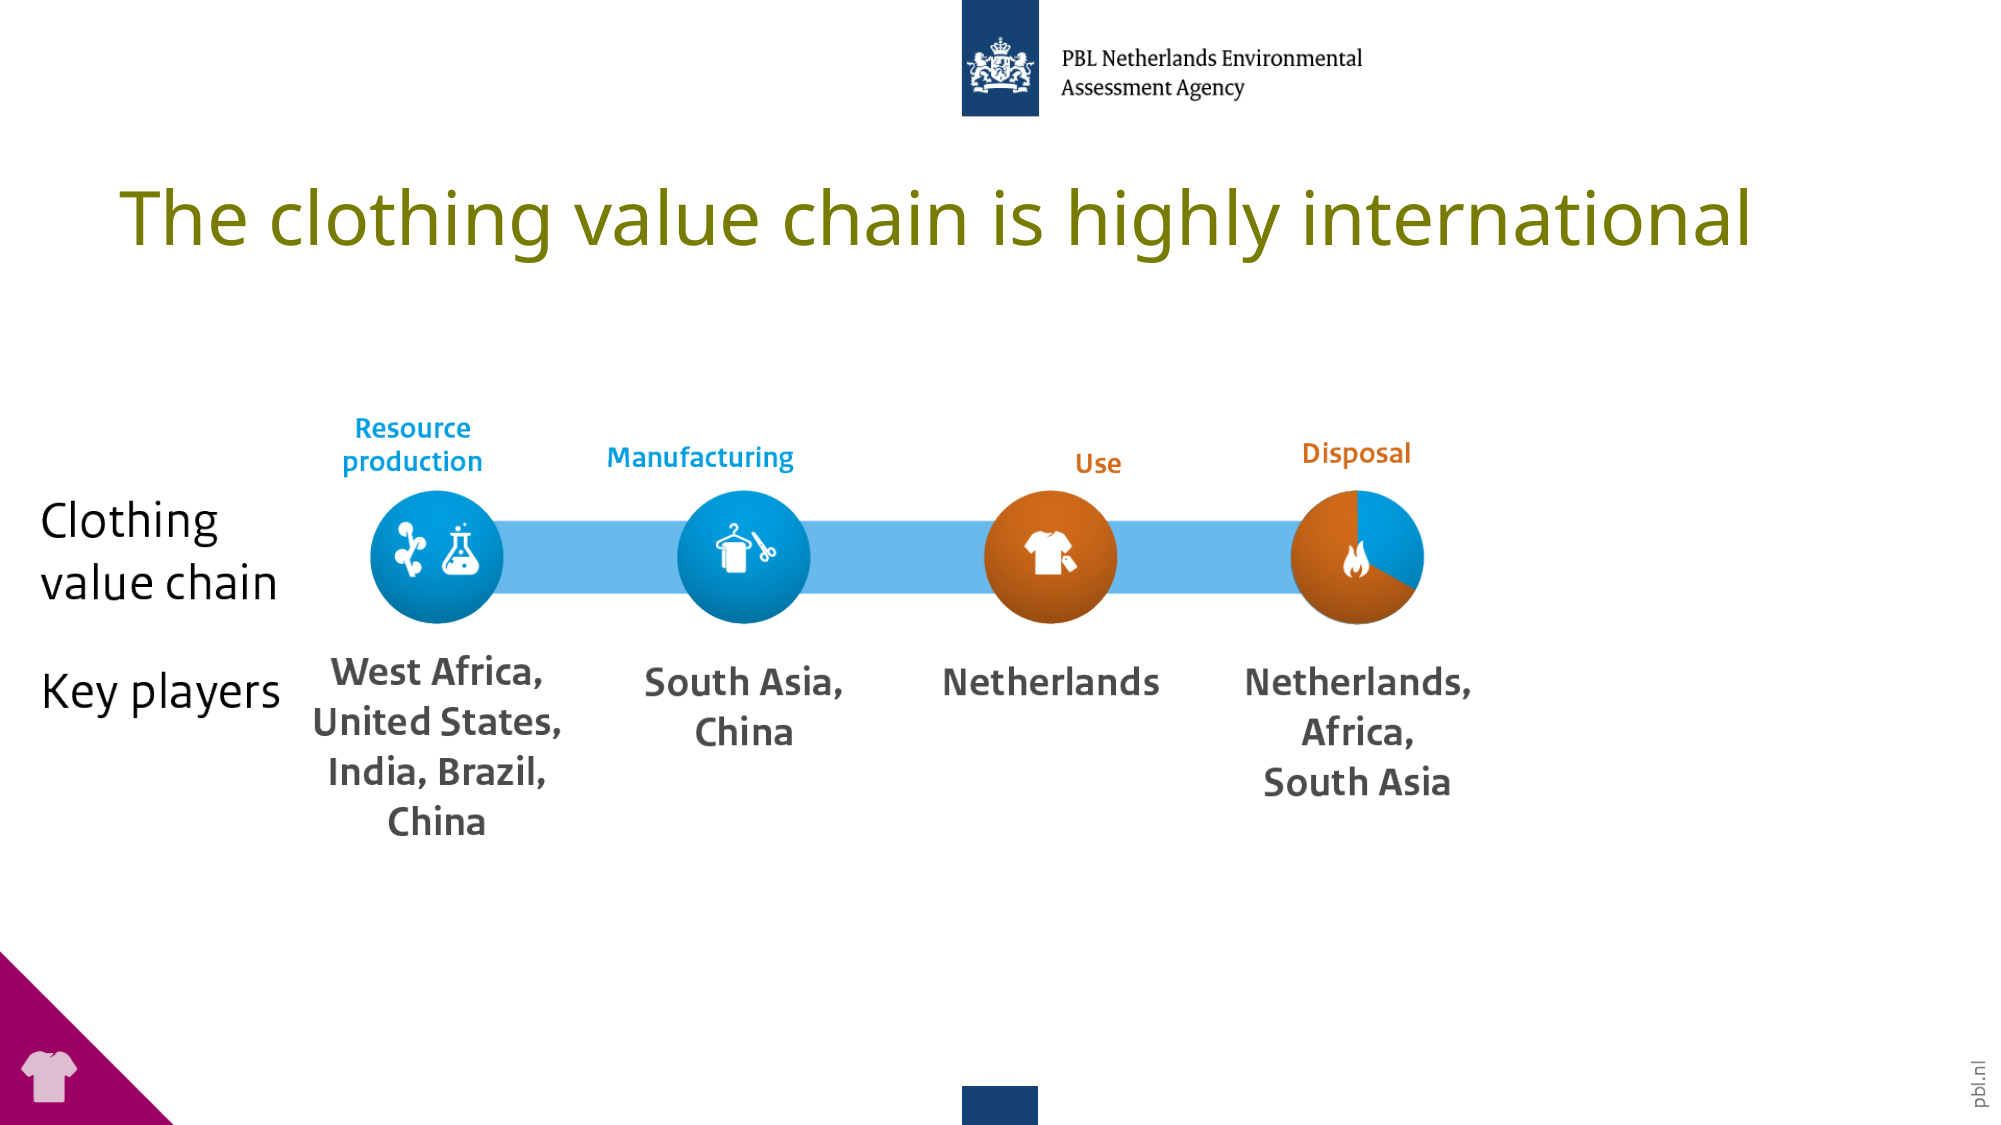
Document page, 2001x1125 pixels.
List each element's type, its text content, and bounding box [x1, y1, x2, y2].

title The clothing value chain is highly international [104, 172, 1897, 329]
picture [0, 0, 2000, 1125]
